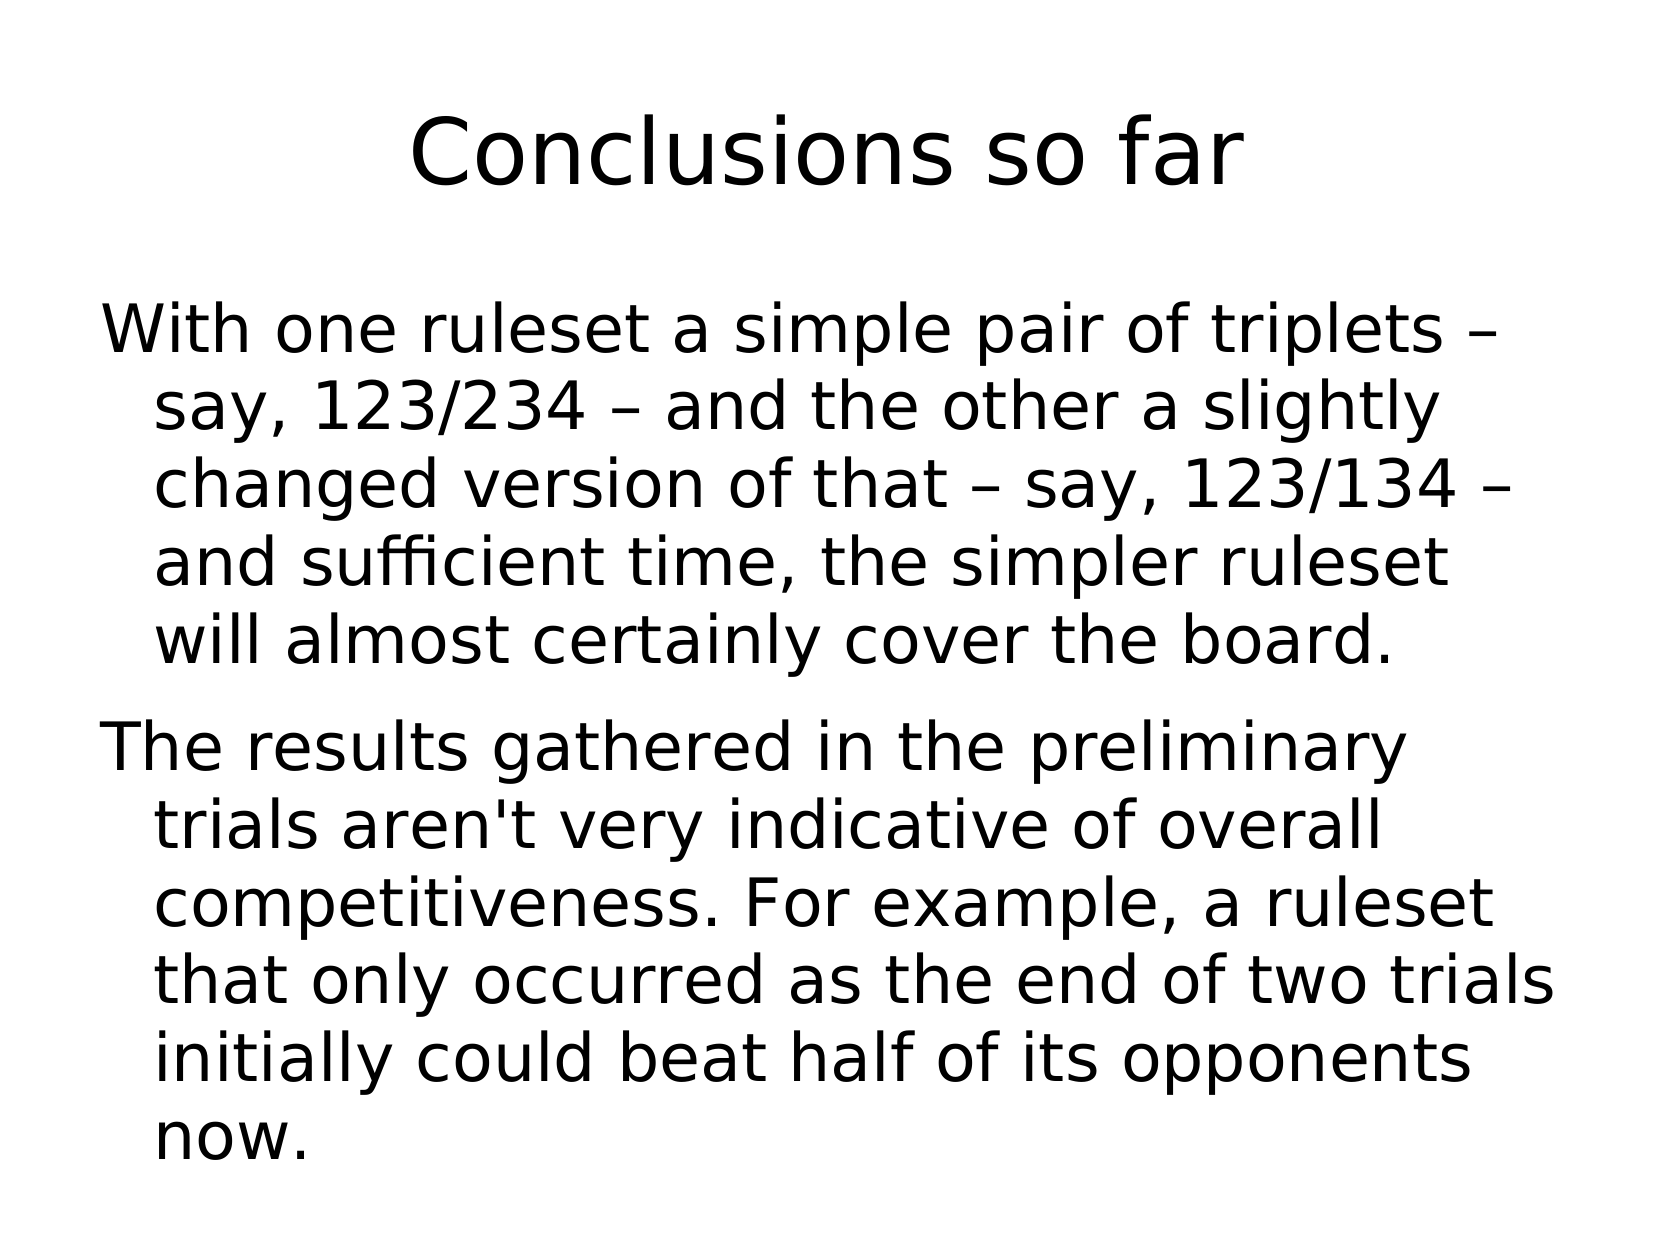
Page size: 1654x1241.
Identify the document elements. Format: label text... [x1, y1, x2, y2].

title Conclusions so far [82, 49, 1571, 257]
list With one ruleset a simple pair of triplets – say, 123/234 – and the other a slightly changed version of that – say, 123/134 – and sufficient time, the simpler ruleset will almost certainly cover the board. The results gathered in the preliminary trials aren't very indicative of overall competitiveness. For example, a ruleset that only occurred as the end of two trials initially could beat half of its opponents now. [82, 290, 1571, 1176]
